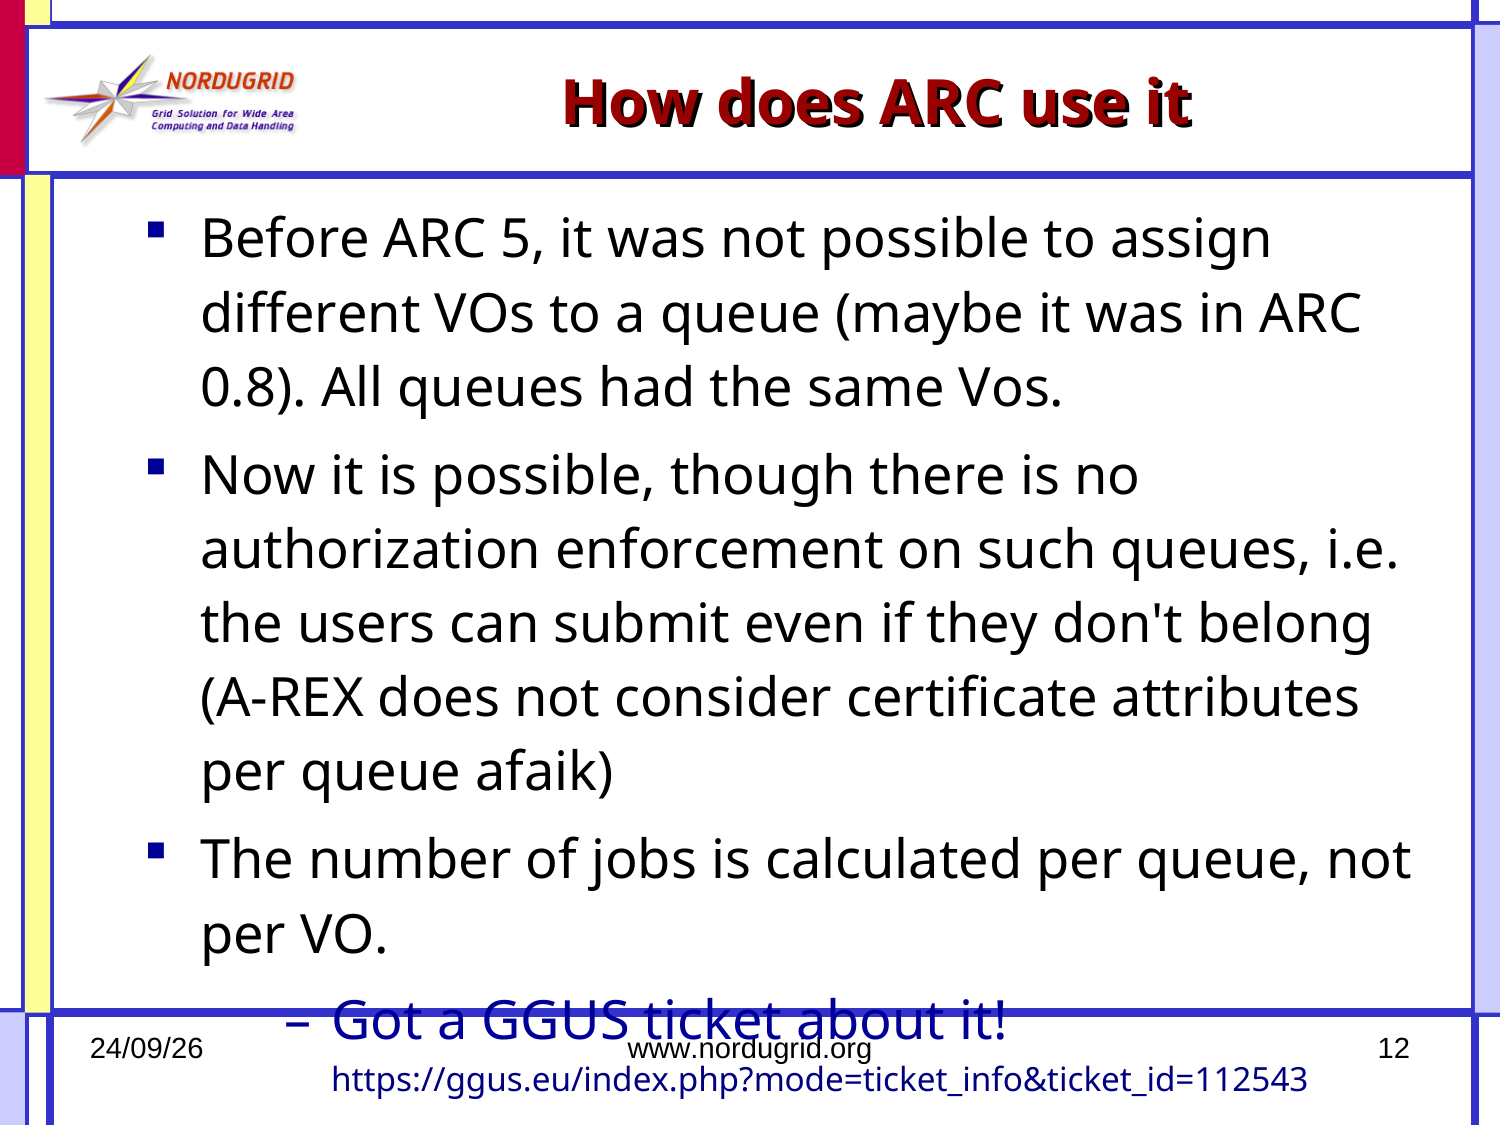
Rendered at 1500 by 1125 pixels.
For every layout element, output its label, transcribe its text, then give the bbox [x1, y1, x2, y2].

picture [40, 49, 301, 148]
list Before ARC 5, it was not possible to assign different VOs to a queue (maybe it was in ARC 0.8). All queues had the same Vos. Now it is possible, though there is no authorization enforcement on such queues, i.e. the users can submit even if they don't belong (A-REX does not consider certificate attributes per queue afaik) The number of jobs is calculated per queue, not per VO. Got a GGUS ticket about it! https://ggus.eu/index.php?mode=ticket_info&ticket_id=112543 [87, 200, 1426, 1125]
title How does ARC use it [324, 17, 1428, 183]
